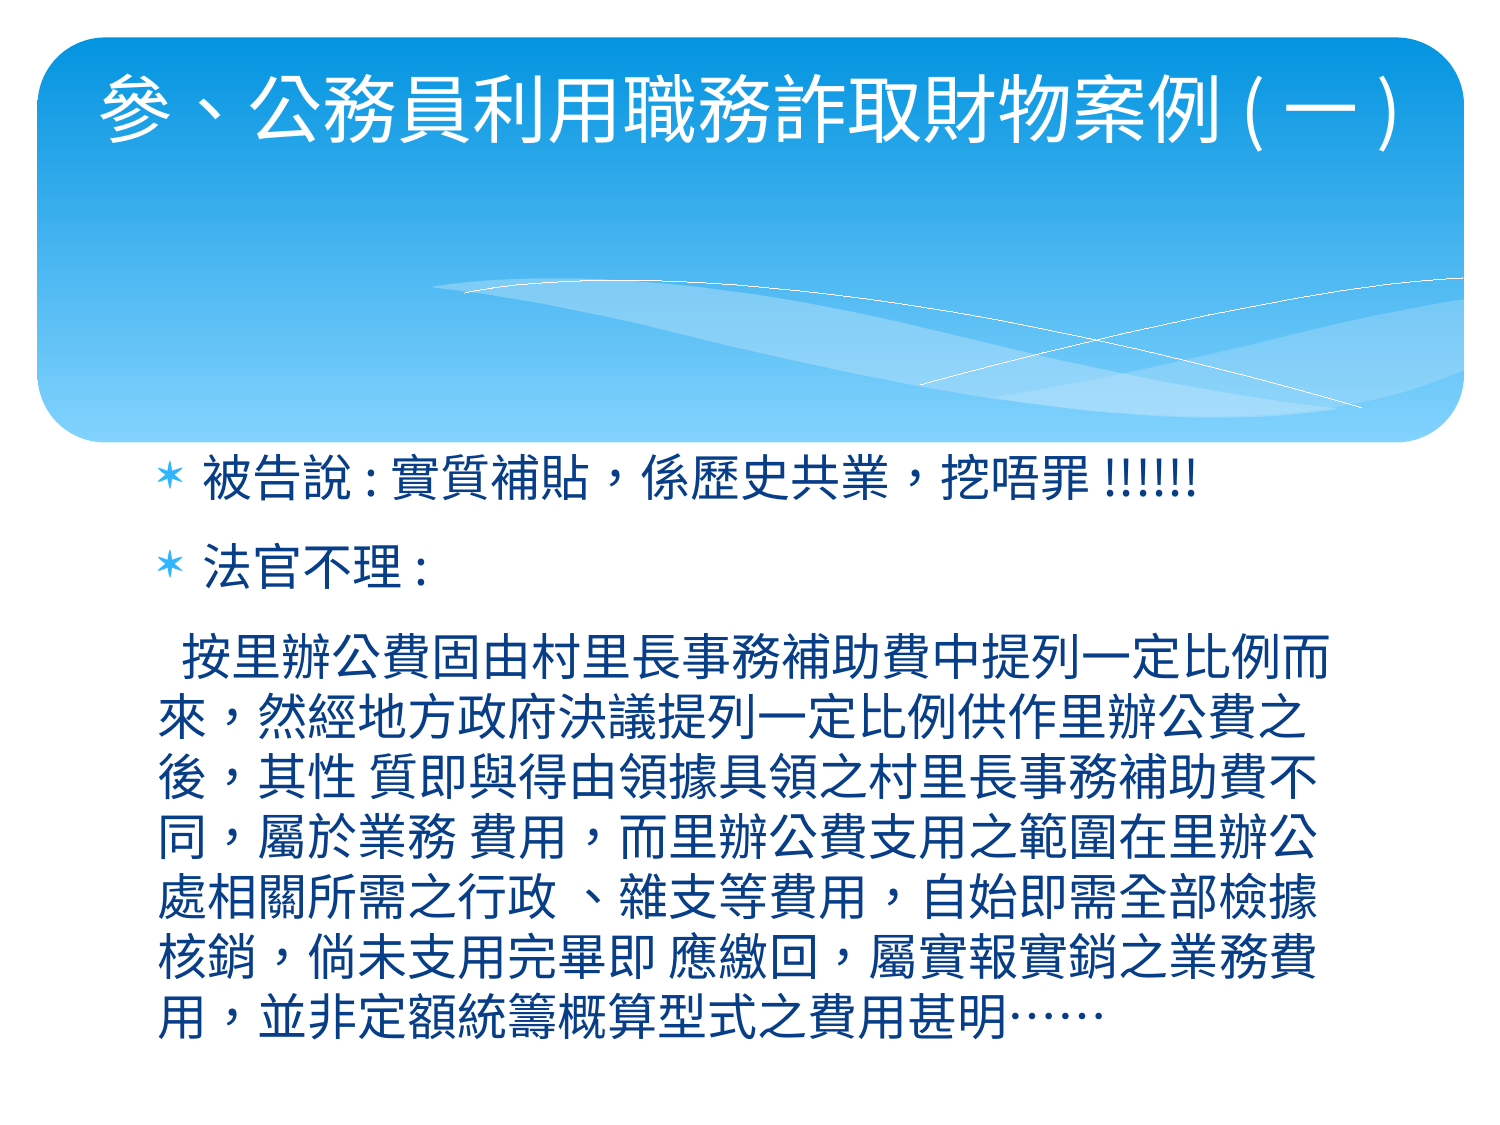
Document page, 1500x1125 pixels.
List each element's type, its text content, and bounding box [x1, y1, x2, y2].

title 參、公務員利用職務詐取財物案例(一) [75, 55, 1425, 261]
list 被告說:實質補貼，係歷史共業，挖唔罪!!!!!! 法官不理: 按里辦公費固由村里長事務補助費中提列一定比例而來，然經地方政府決議提列一定比例供作里辦公費之後，其性 質即與得由領據具領之村里長事務補助費不同，屬於業務 費用，而里辦公費支用之範圍在里辦公處相關所需之行政 、雜支等費用，自始即需全部檢據核銷，倘未支用完畢即 應繳回，屬實報實銷之業務費用，並非定額統籌概算型式之費用甚明…… [143, 438, 1359, 1005]
